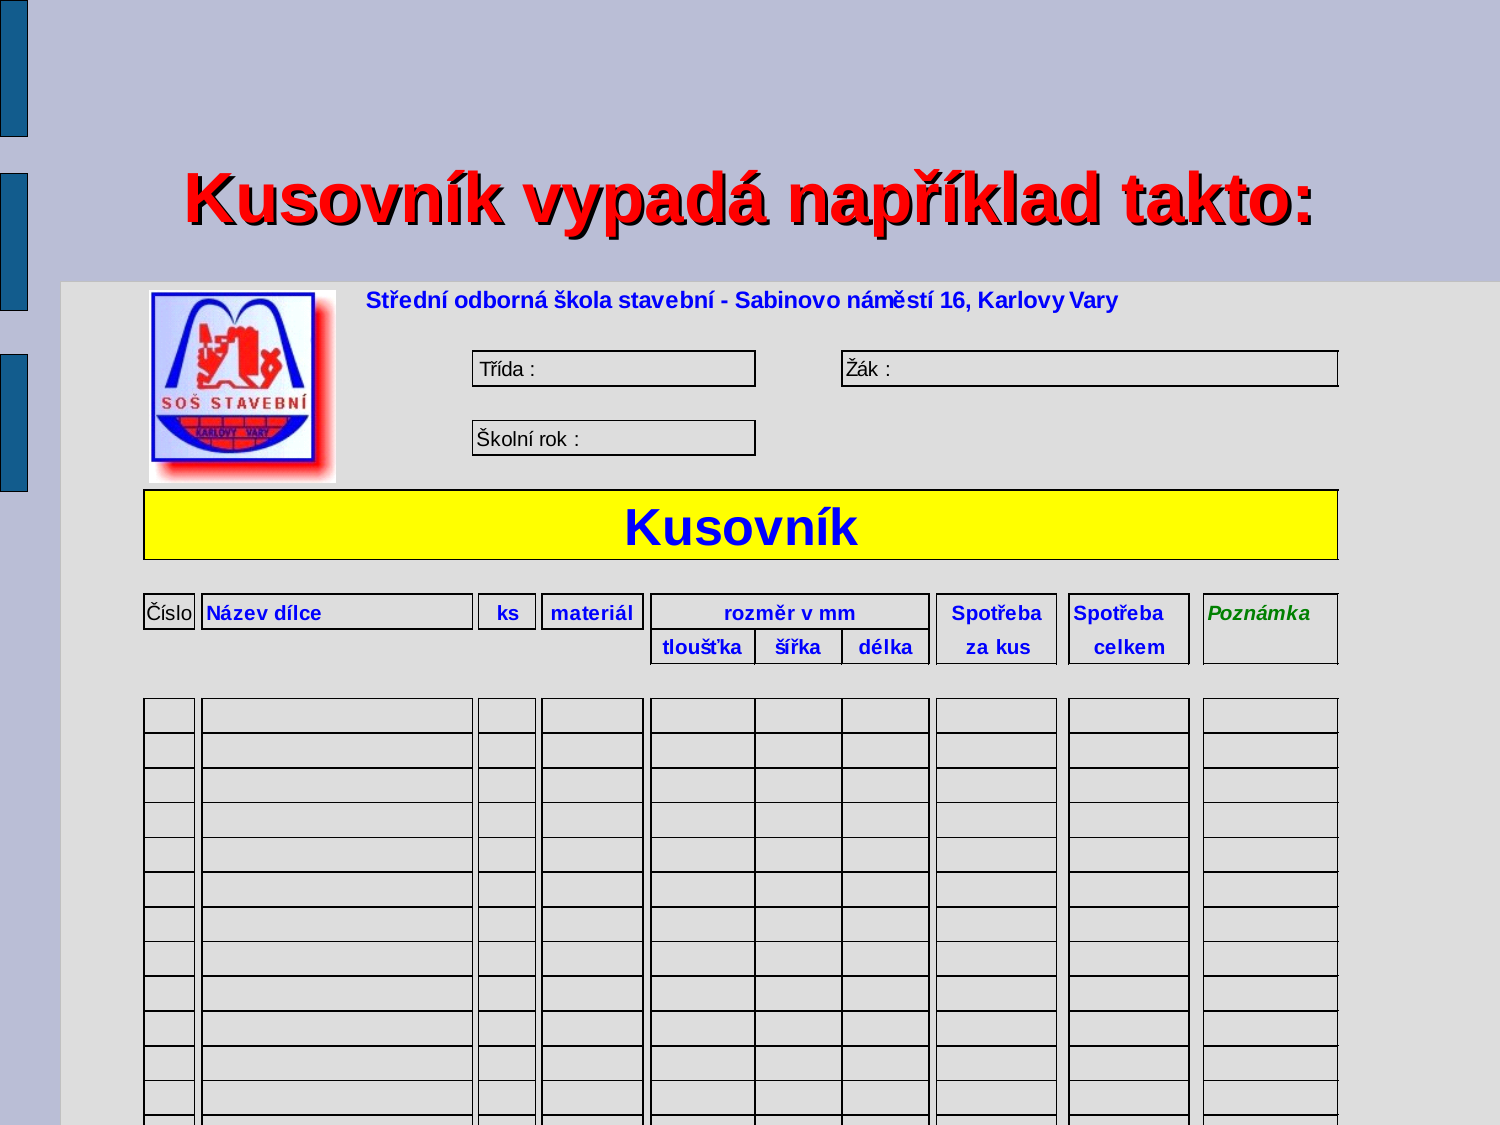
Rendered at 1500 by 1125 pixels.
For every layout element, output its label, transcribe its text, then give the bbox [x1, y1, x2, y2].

chart [128, 246, 1465, 1125]
title Kusovník vypadá například takto: [112, 99, 1388, 288]
